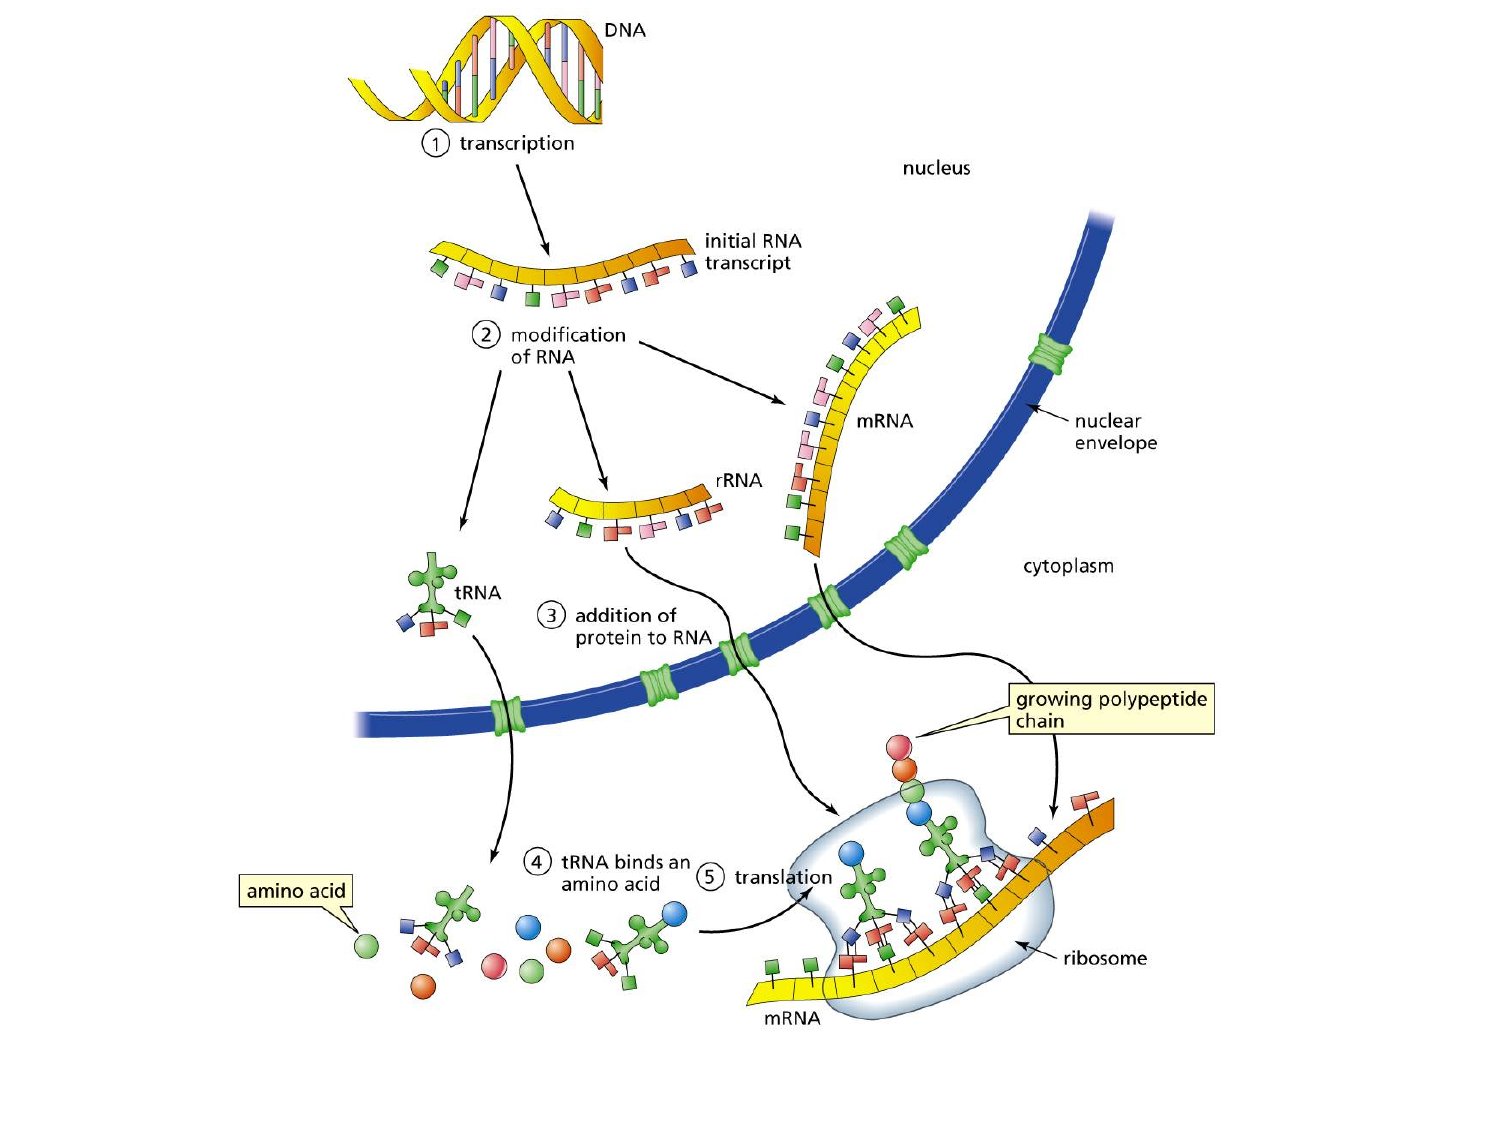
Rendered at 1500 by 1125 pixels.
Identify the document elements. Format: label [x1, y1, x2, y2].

picture [41, 8, 1412, 1037]
